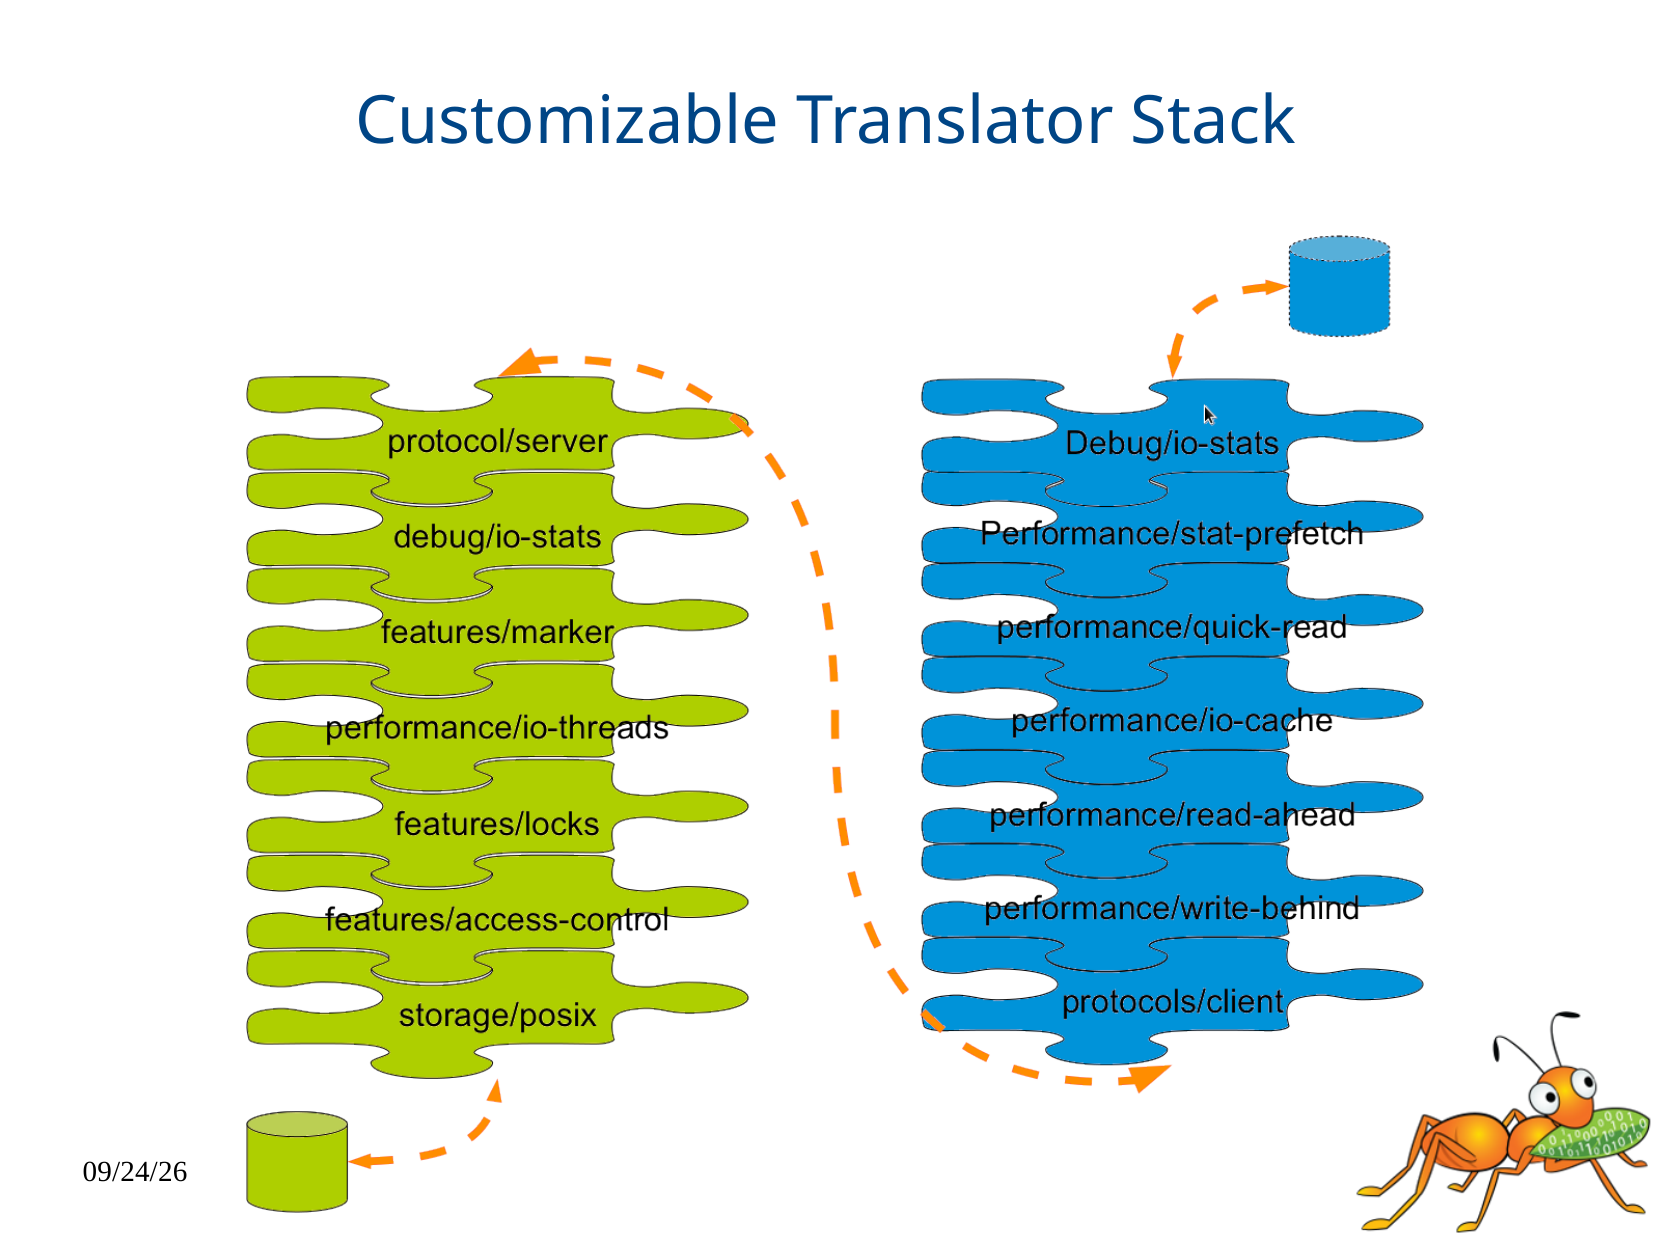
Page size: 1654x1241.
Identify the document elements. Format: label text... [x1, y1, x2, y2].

title Customizable Translator Stack [82, 13, 1571, 222]
picture [243, 232, 1654, 1235]
